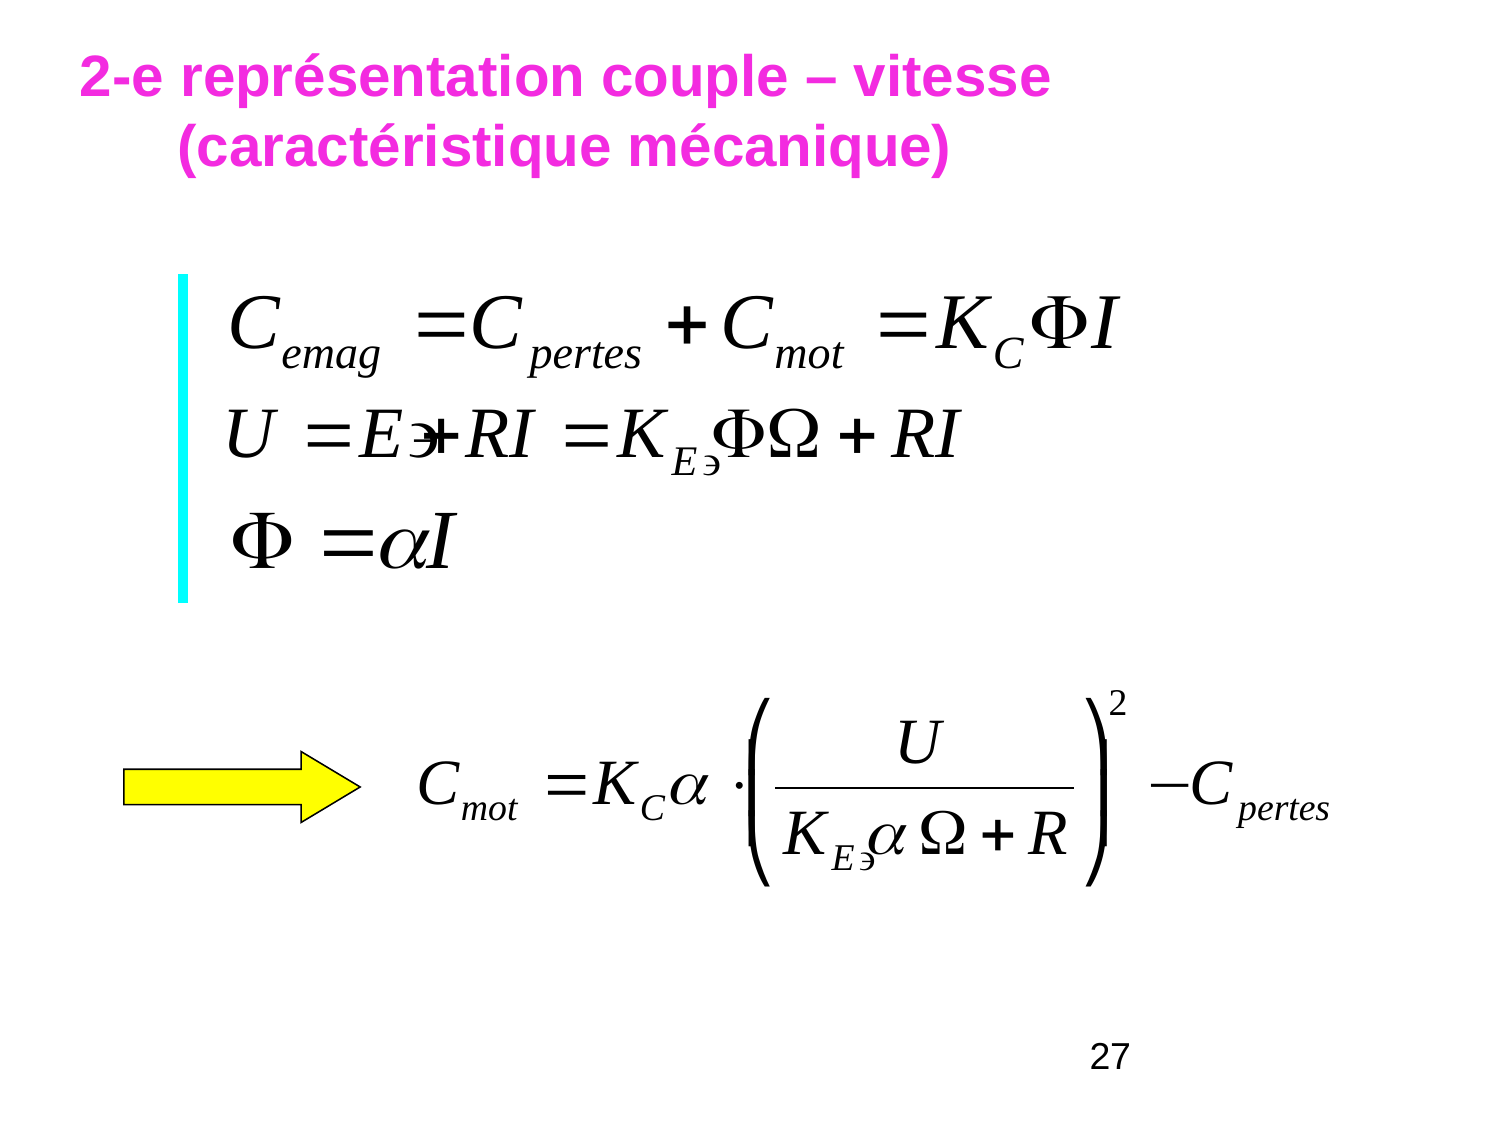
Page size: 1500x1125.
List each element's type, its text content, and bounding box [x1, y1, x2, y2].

text_box [123, 751, 361, 823]
chart [218, 491, 479, 591]
chart [408, 675, 1341, 891]
text_box 2-e représentation couple – vitesse (caractéristique mécanique) [64, 30, 1081, 187]
chart [218, 269, 1140, 489]
